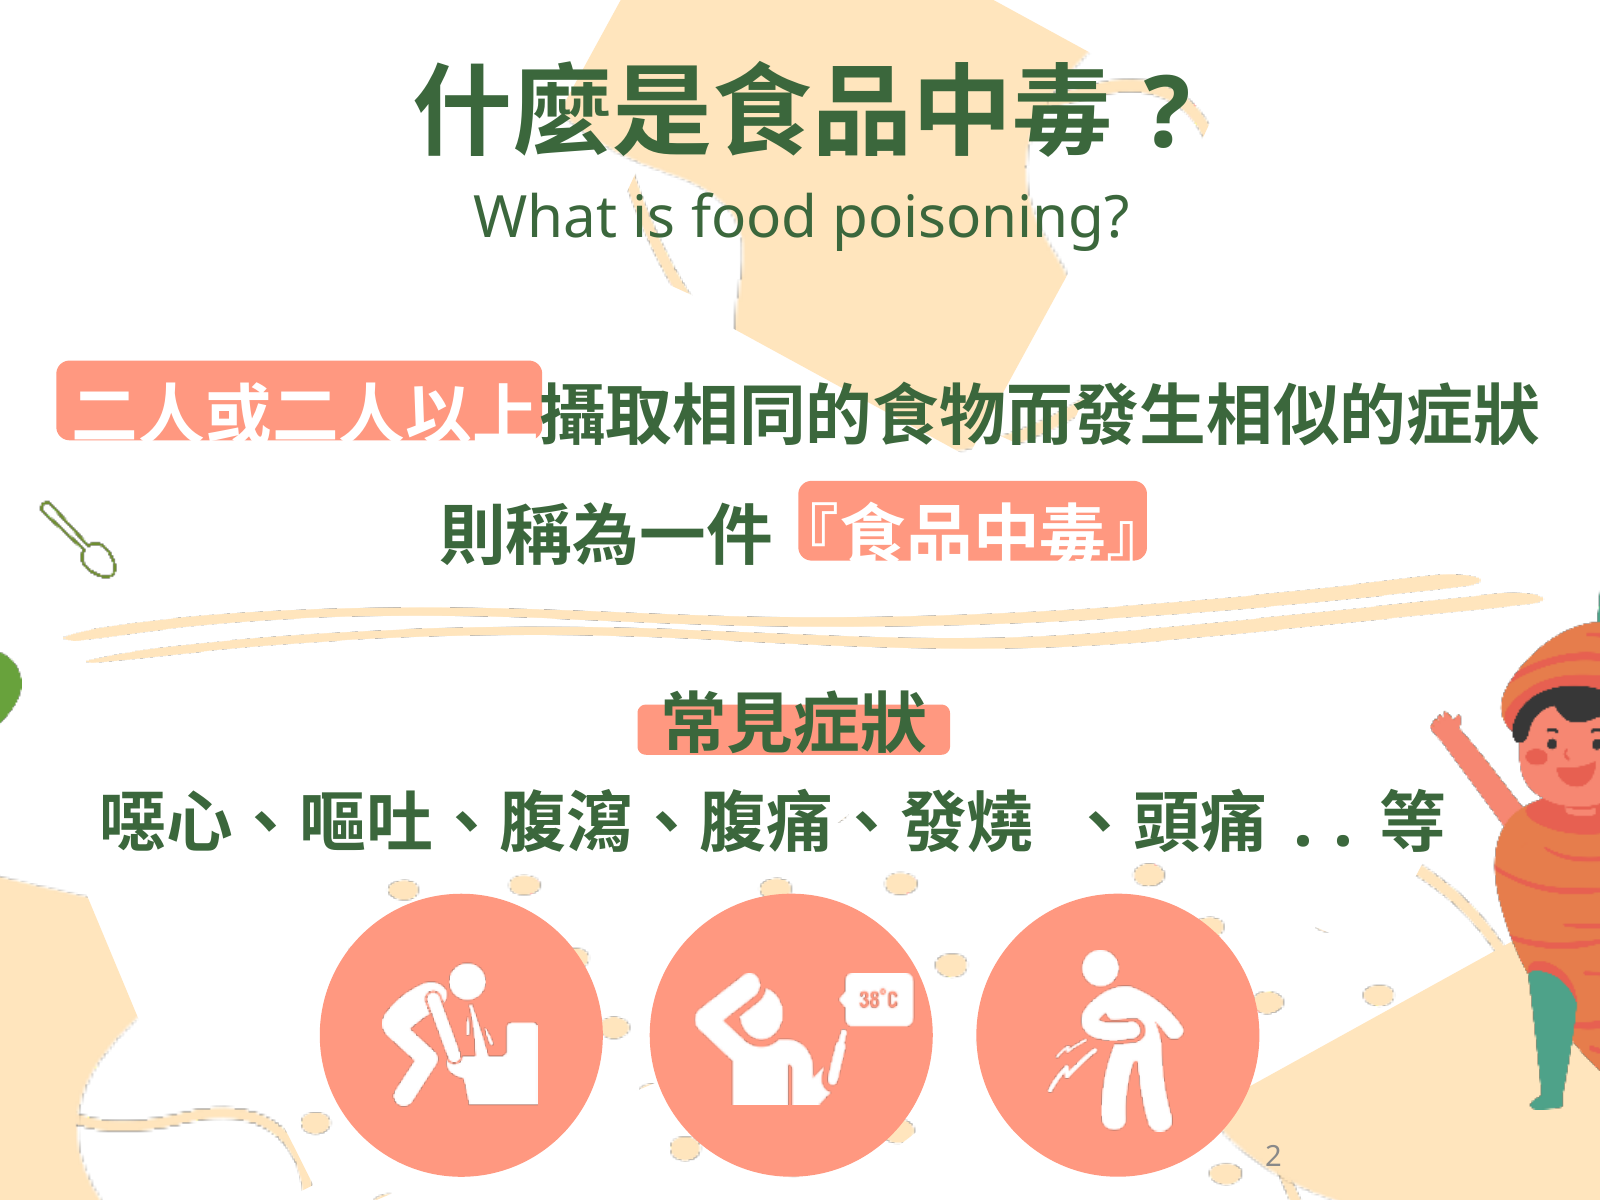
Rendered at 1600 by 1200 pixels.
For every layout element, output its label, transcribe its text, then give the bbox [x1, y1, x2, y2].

text_box [0, 527, 1600, 1200]
picture [1025, 950, 1207, 1132]
picture [37, 498, 120, 582]
text_box [639, 74, 685, 79]
text_box [583, 0, 1203, 79]
picture [671, 973, 938, 1105]
text_box 常見症狀 [602, 663, 986, 732]
text_box 噁心、嘔吐、腹瀉、腹痛、發燒 、頭痛..等 [3, 732, 1542, 857]
picture [382, 957, 538, 1113]
text_box 什麼是食品中毒? [4, 79, 1600, 174]
text_box What is food poisoning? [9, 174, 1600, 240]
text_box [571, 240, 1157, 324]
text_box 二人或二人以上攝取相同的食物而發生相似的症狀 則稱為一件『食品中毒』 [37, 324, 1576, 571]
